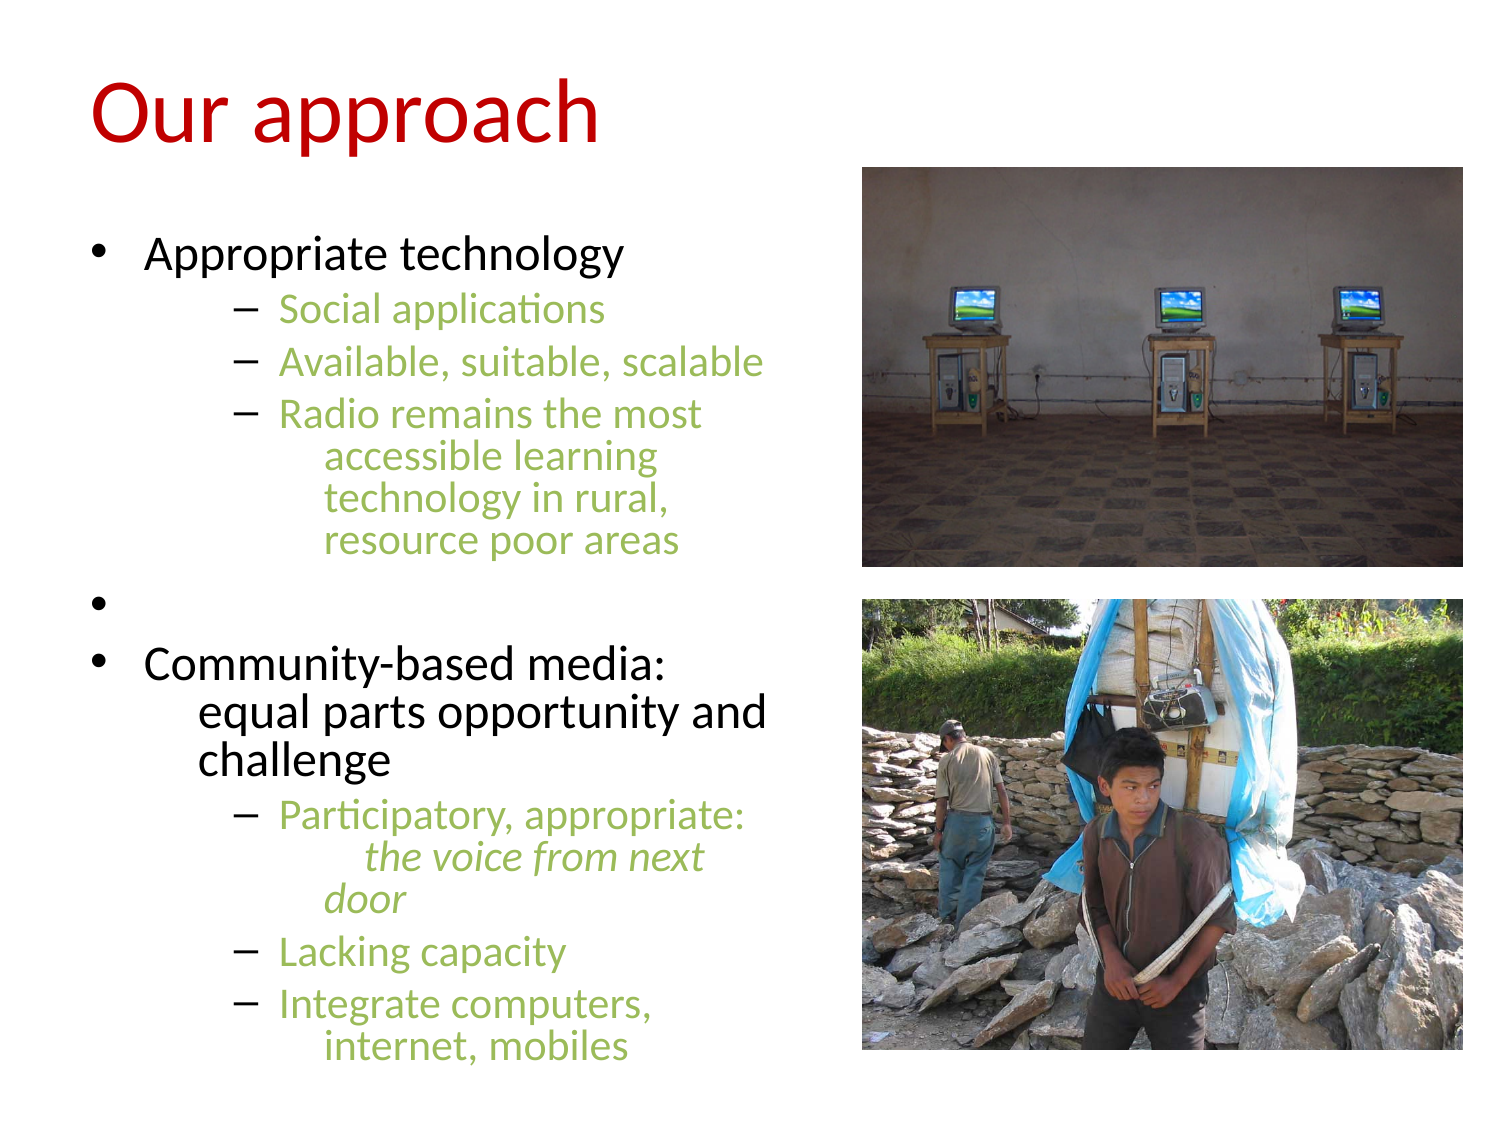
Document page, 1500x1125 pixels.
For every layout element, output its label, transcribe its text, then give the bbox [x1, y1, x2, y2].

picture [862, 600, 1463, 1051]
list Appropriate technology Social applications Available, suitable, scalable Radio remains the most accessible learning technology in rural, resource poor areas Community-based media: equal parts opportunity and challenge Participatory, appropriate: the voice from next door Lacking capacity Integrate computers, internet, mobiles [75, 224, 788, 1088]
picture [862, 167, 1463, 567]
title Our approach [75, 12, 1426, 201]
